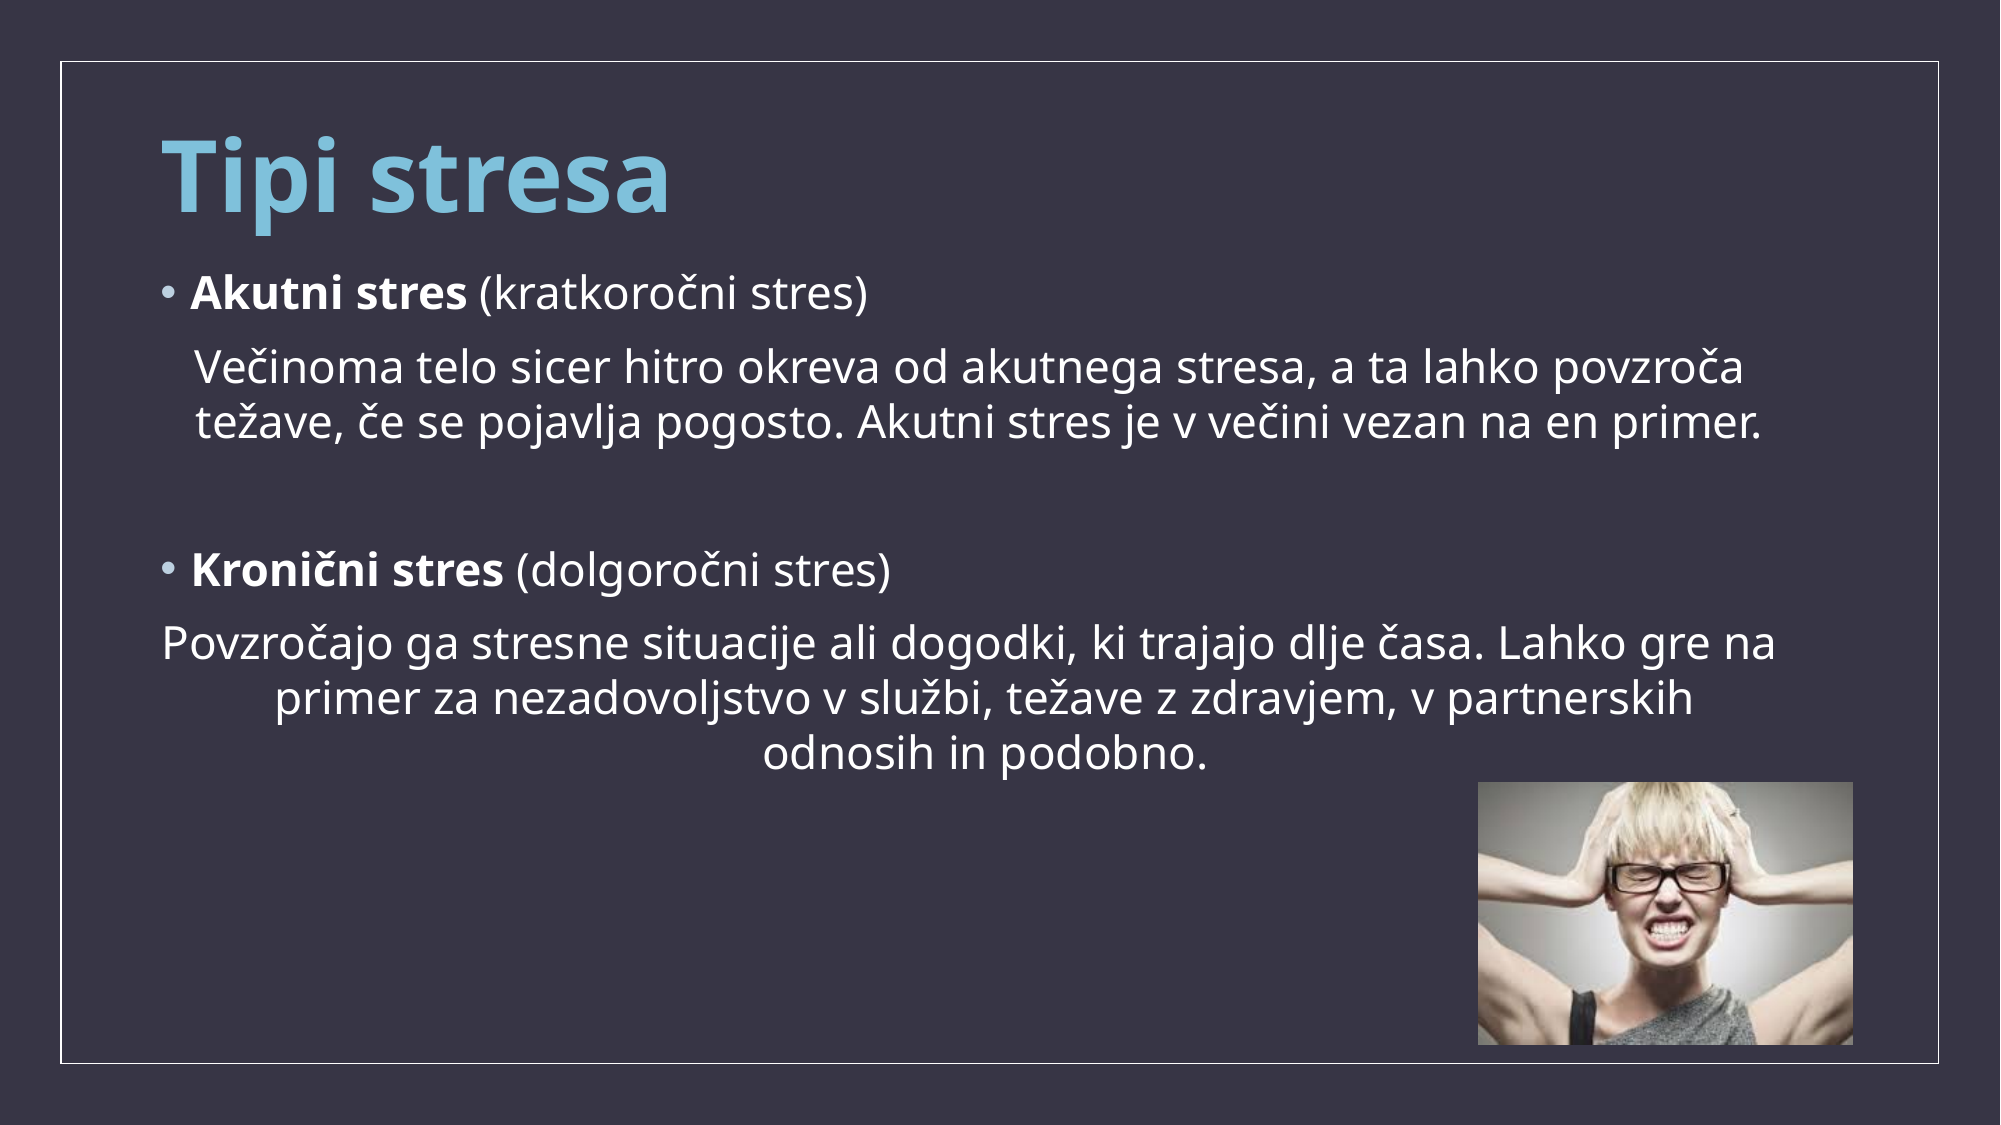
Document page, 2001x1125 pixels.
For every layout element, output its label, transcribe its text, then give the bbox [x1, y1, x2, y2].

list Akutni stres (kratkoročni stres) Večinoma telo sicer hitro okreva od akutnega stresa, a ta lahko povzroča težave, če se pojavlja pogosto. Akutni stres je v večini vezan na en primer. Kronični stres (dolgoročni stres) Povzročajo ga stresne situacije ali dogodki, ki trajajo dlje časa. Lahko gre na primer za nezadovoljstvo v službi, težave z zdravjem, v partnerskih odnosih in podobno. [145, 256, 1796, 1007]
title Tipi stresa [145, 67, 1796, 256]
picture [1478, 782, 1853, 1045]
